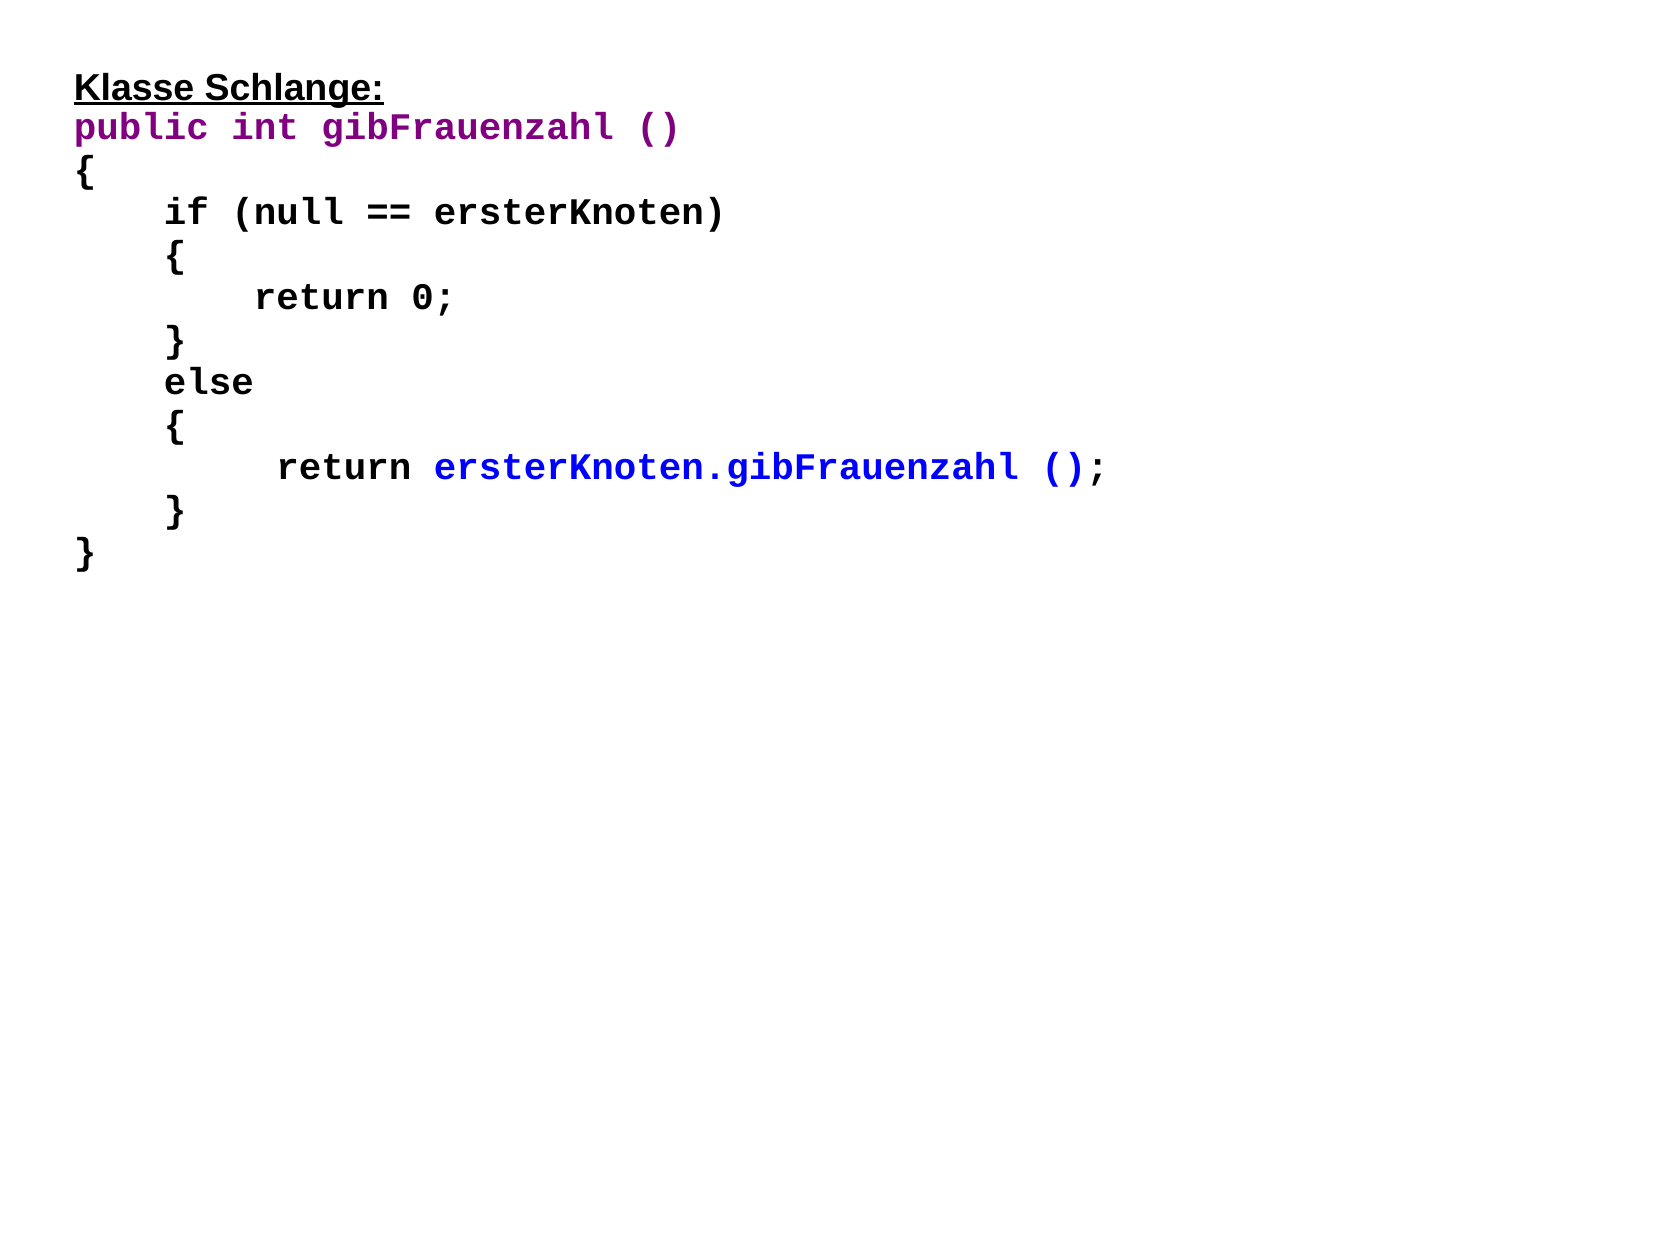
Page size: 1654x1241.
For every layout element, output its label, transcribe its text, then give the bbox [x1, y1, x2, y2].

text_box Klasse Schlange: public int gibFrauenzahl () { if (null == ersterKnoten) { return 0; } else { return ersterKnoten.gibFrauenzahl (); } } [59, 59, 1625, 591]
